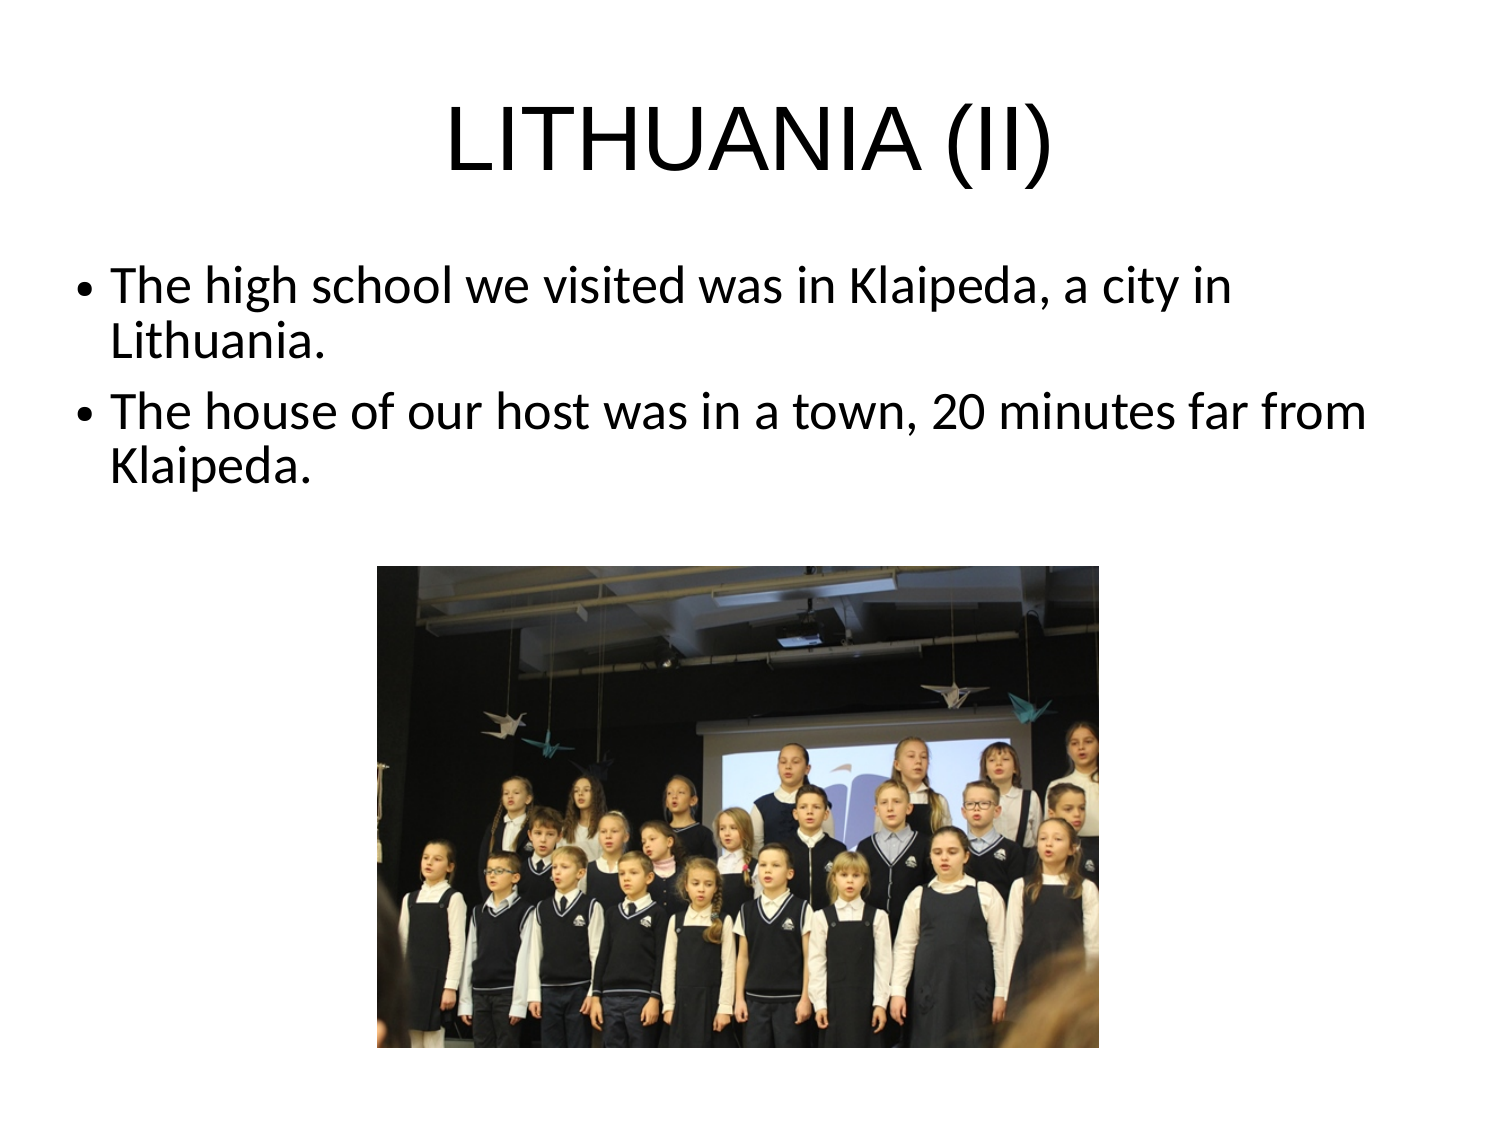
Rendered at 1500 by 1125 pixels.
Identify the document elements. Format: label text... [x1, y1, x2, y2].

picture [377, 566, 1099, 1048]
subtitle The high school we visited was in Klaipeda, a city in Lithuania. The house of our host was in a town, 20 minutes far from Klaipeda. [75, 263, 1425, 916]
title LITHUANIA (II) [75, 45, 1426, 233]
